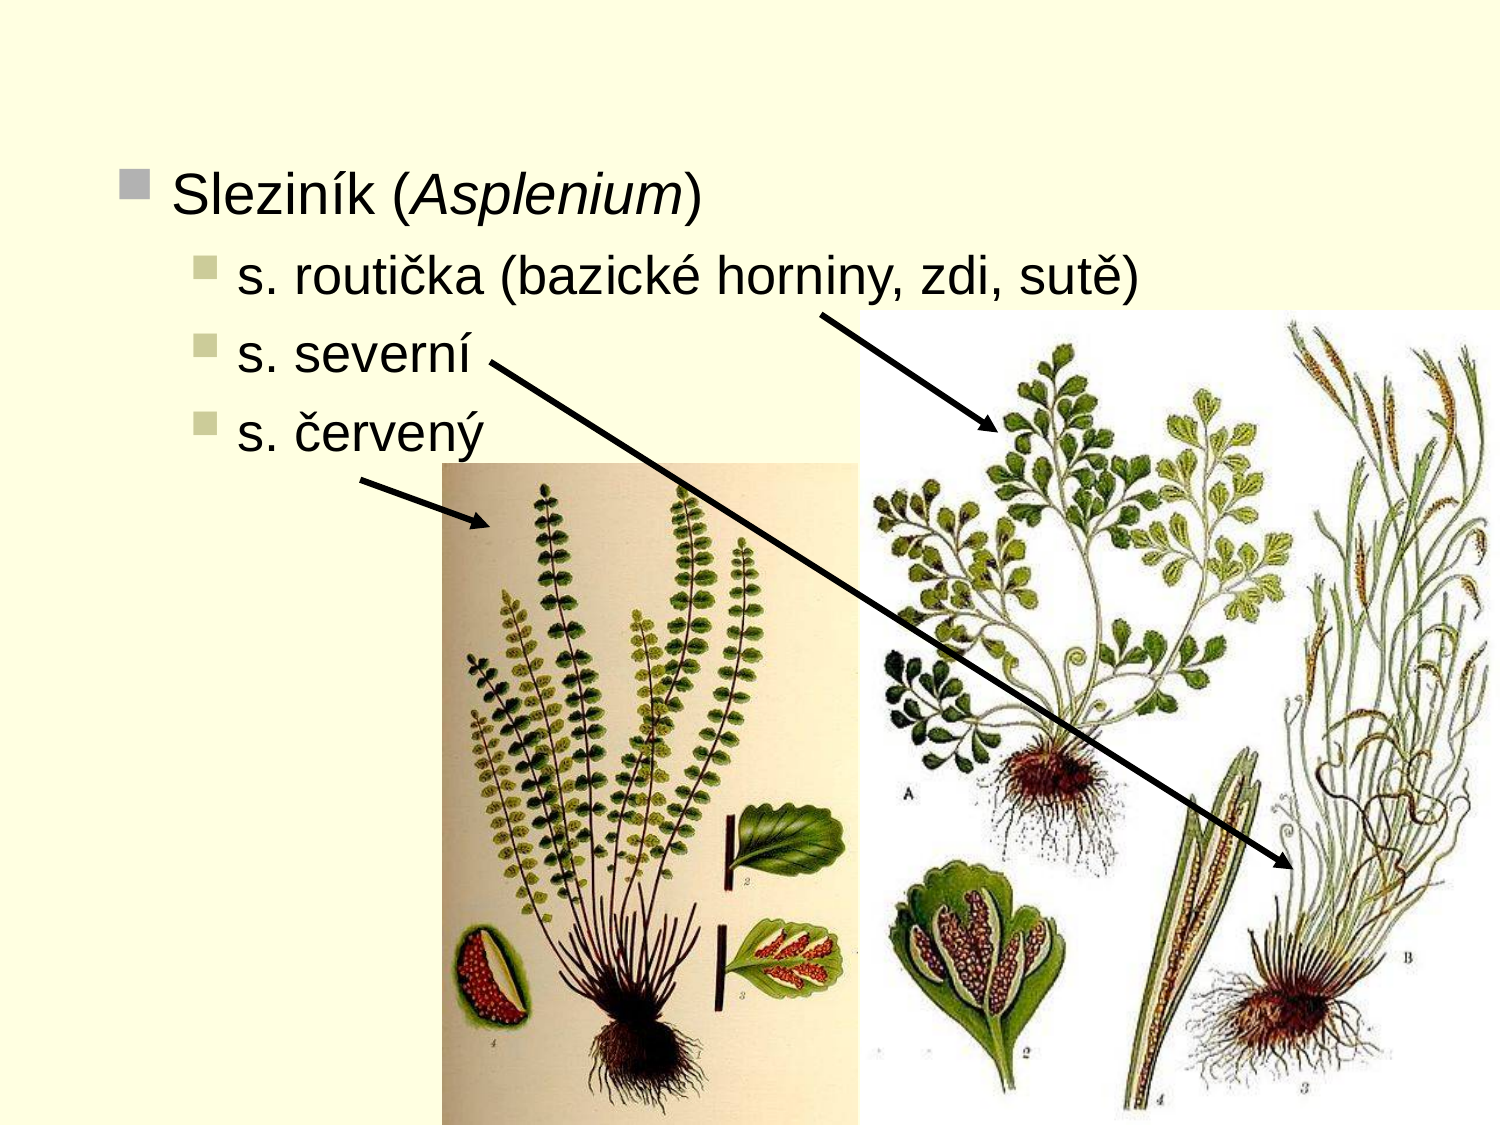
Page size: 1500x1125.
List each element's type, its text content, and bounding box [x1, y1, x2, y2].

picture [658, 463, 858, 589]
list Sleziník (Asplenium) s. routička (bazické horniny, zdi, sutě) s. severní s. červený [100, 148, 1376, 893]
title [150, 45, 1426, 234]
picture [442, 463, 858, 1125]
picture [860, 310, 1500, 1125]
